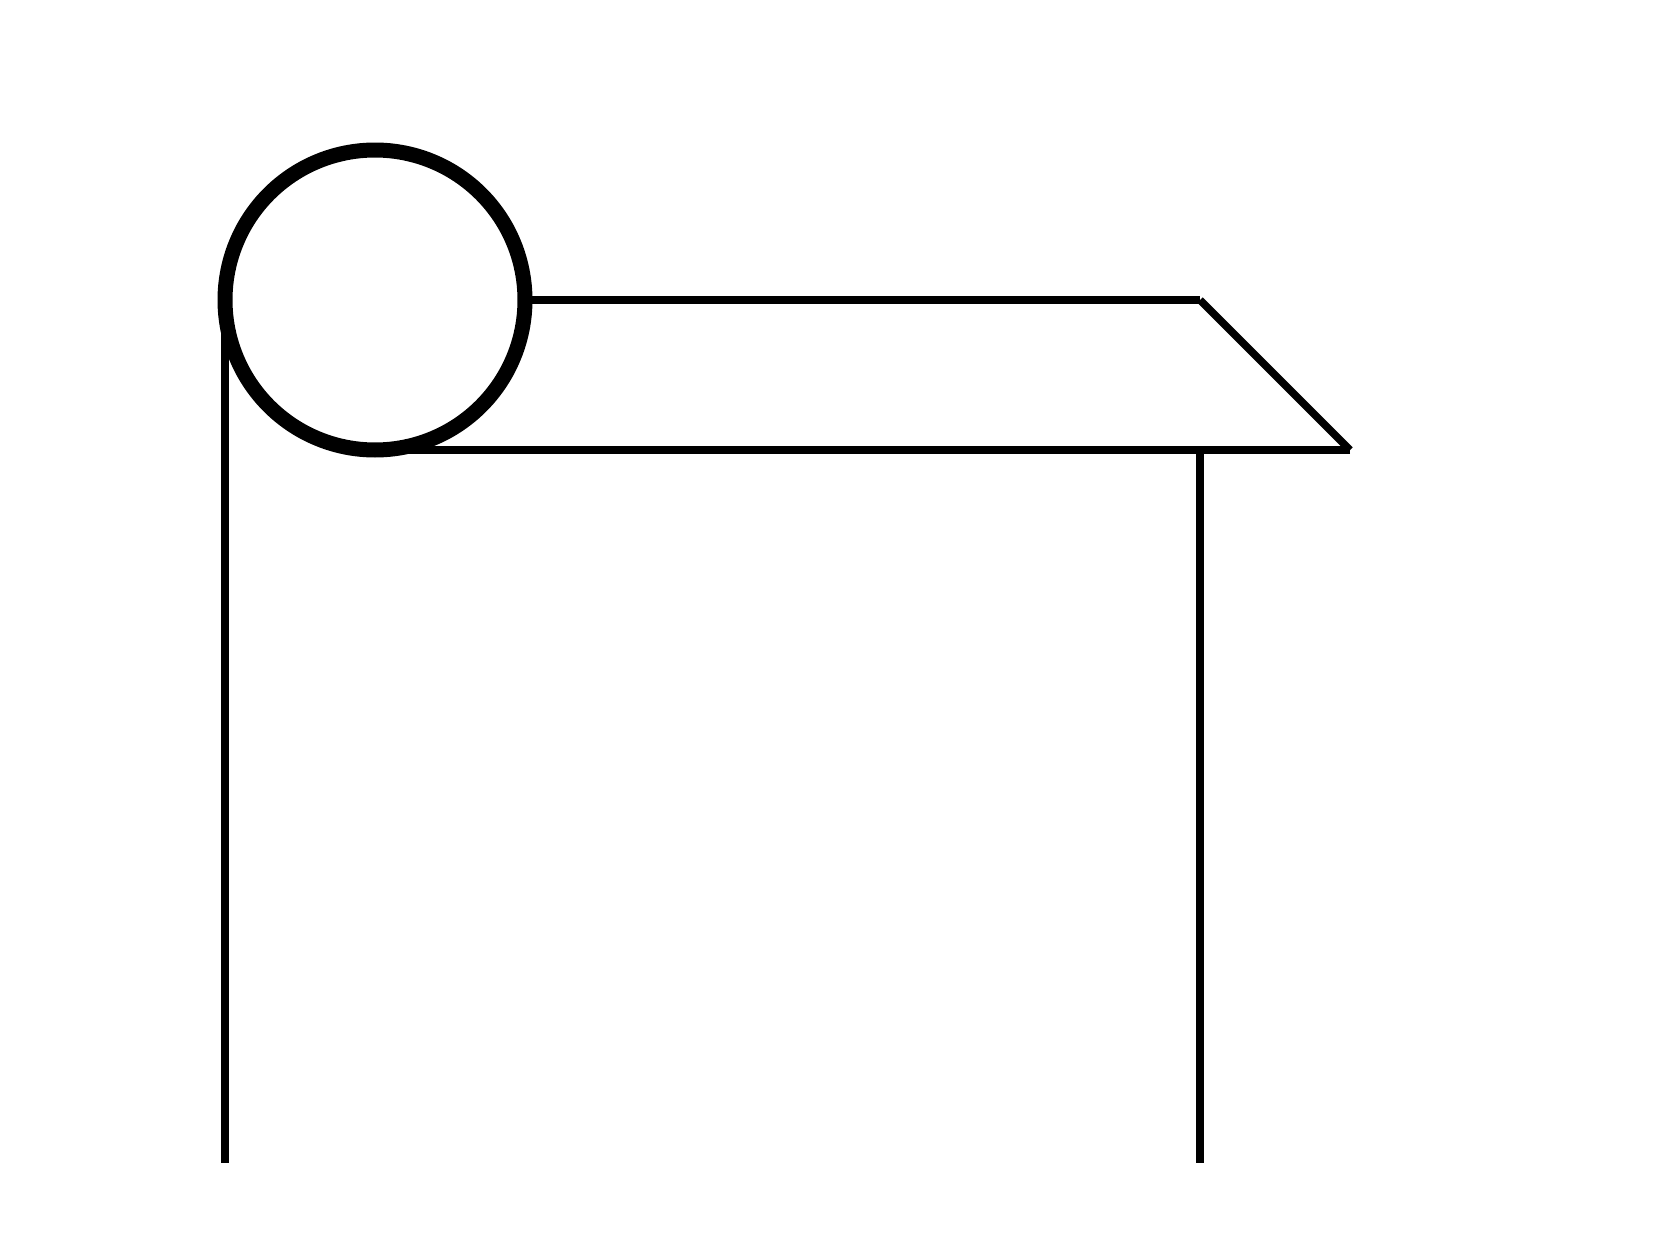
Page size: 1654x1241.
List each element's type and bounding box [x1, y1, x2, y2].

text_box [225, 150, 525, 451]
